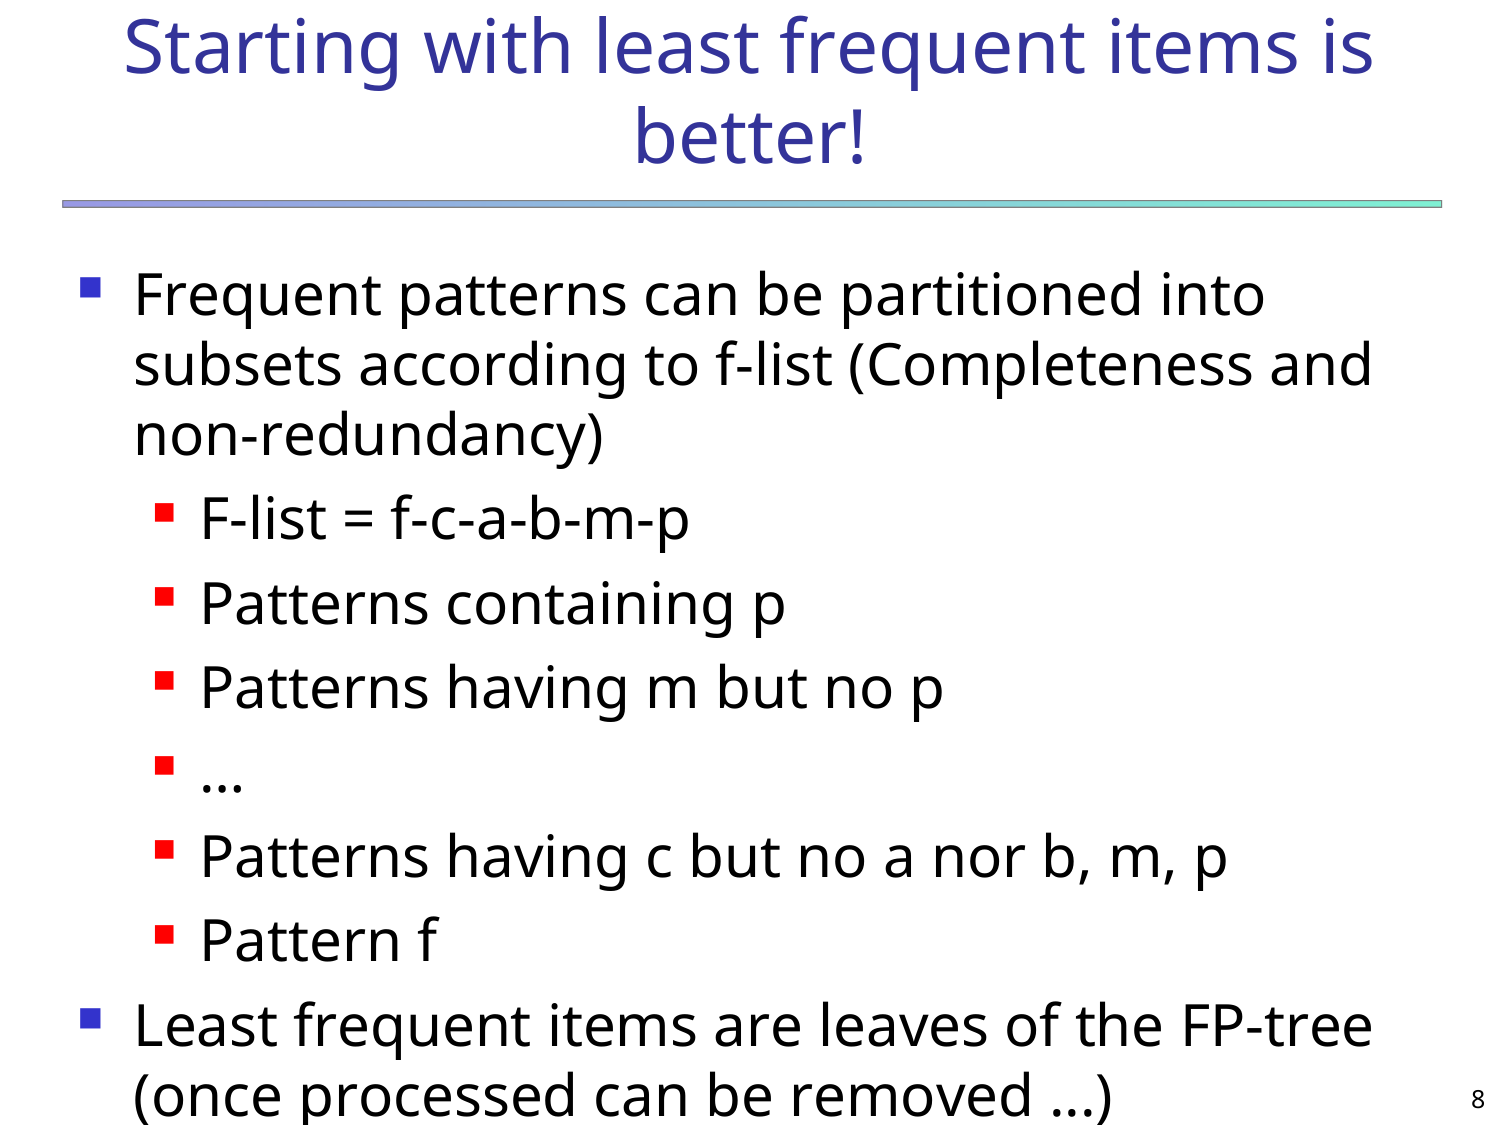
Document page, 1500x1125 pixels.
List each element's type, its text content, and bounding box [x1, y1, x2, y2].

title Starting with least frequent items is better! [0, 0, 1500, 187]
text_box <number> [1438, 1062, 1500, 1125]
list Frequent patterns can be partitioned into subsets according to f-list (Completeness and non-redundancy) F-list = f-c-a-b-m-p Patterns containing p Patterns having m but no p … Patterns having c but no a nor b, m, p Pattern f Least frequent items are leaves of the FP-tree (once processed can be removed ...) [62, 249, 1438, 1125]
